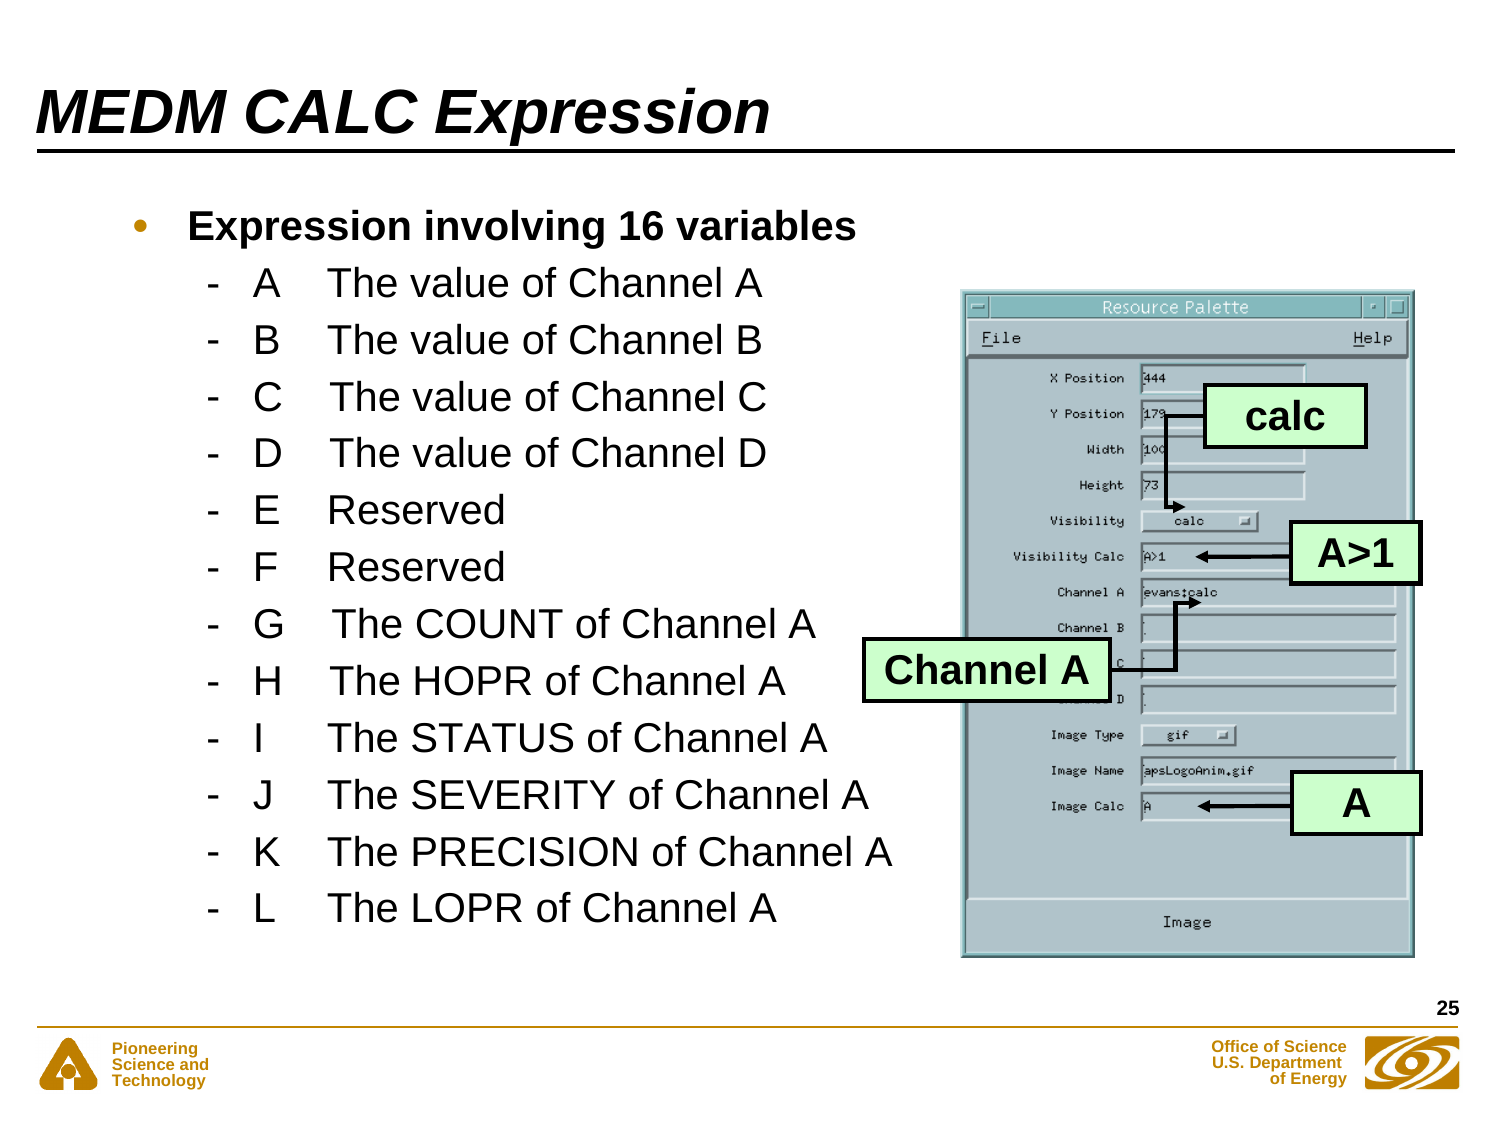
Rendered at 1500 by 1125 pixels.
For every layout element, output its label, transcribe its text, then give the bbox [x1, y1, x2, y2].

text_box Channel A [864, 639, 1111, 702]
picture [1362, 1032, 1463, 1093]
text_box A>1 [1291, 521, 1421, 584]
list Expression involving 16 variables A The value of Channel A B The value of Channel B C The value of Channel C D The value of Channel D E Reserved F Reserved G The COUNT of Channel A H The HOPR of Channel A I The STATUS of Channel A J The SEVERITY of Channel A K The PRECISION of Channel A L The LOPR of Channel A [116, 195, 1461, 979]
picture [35, 1034, 101, 1094]
picture [960, 289, 1415, 958]
title MEDM CALC Expression [21, 75, 1459, 154]
text_box calc [1205, 385, 1366, 448]
text_box A [1292, 771, 1422, 834]
